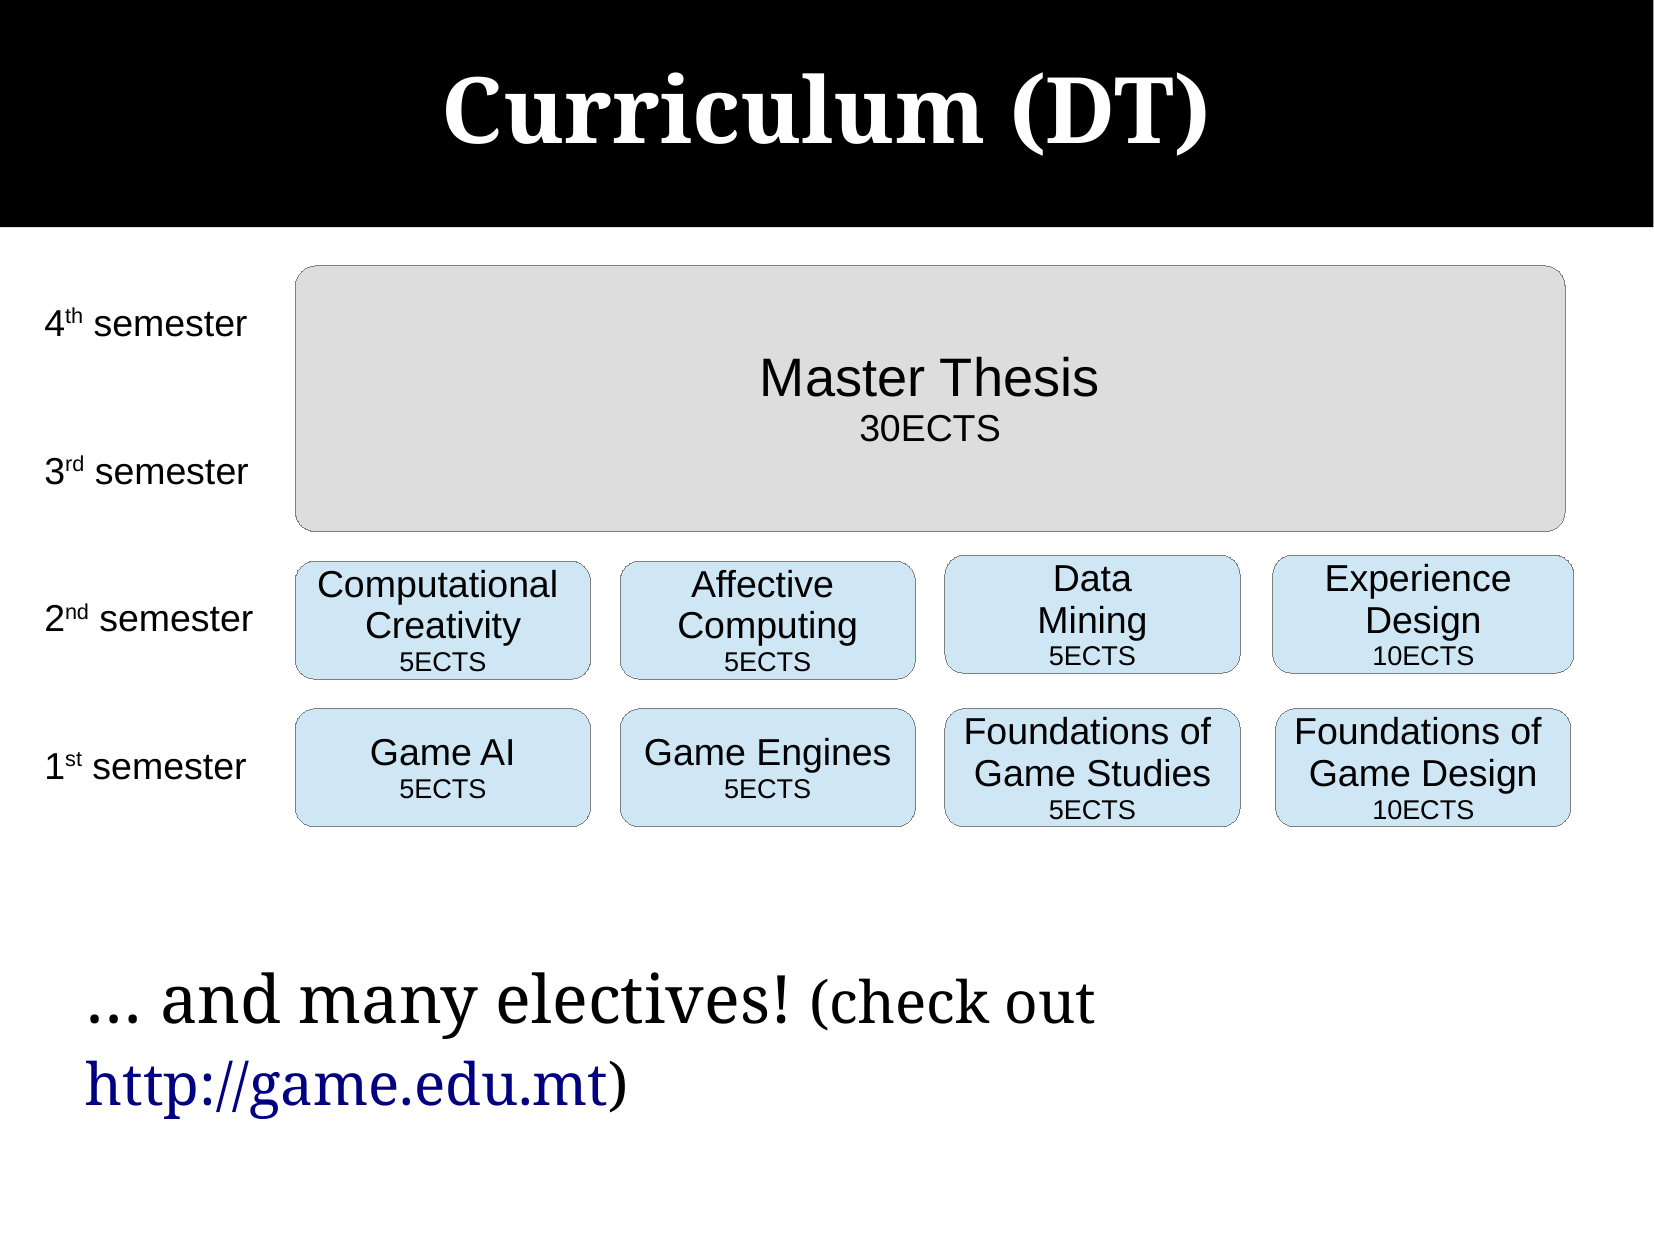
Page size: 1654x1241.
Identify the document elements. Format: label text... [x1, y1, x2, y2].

text_box Master Thesis 30ECTS [295, 265, 1566, 532]
text_box Foundations of Game Studies 5ECTS [944, 708, 1241, 827]
text_box 4th semester [29, 295, 266, 354]
text_box 2nd semester [29, 590, 295, 649]
text_box Affective Computing 5ECTS [620, 561, 916, 680]
text_box 3rd semester [29, 442, 266, 502]
text_box Foundations of Game Design 10ECTS [1275, 708, 1571, 827]
text_box Game Engines 5ECTS [620, 708, 916, 827]
text_box Data Mining 5ECTS [944, 555, 1241, 674]
text_box Experience Design 10ECTS [1272, 555, 1574, 674]
text_box 1st semester [29, 738, 266, 797]
text_box Game AI 5ECTS [295, 708, 591, 827]
title Curriculum (DT) [0, 0, 1654, 228]
text_box Computational Creativity 5ECTS [295, 561, 591, 680]
text_box … and many electives! (check out http://game.edu.mt) [70, 944, 1607, 1050]
